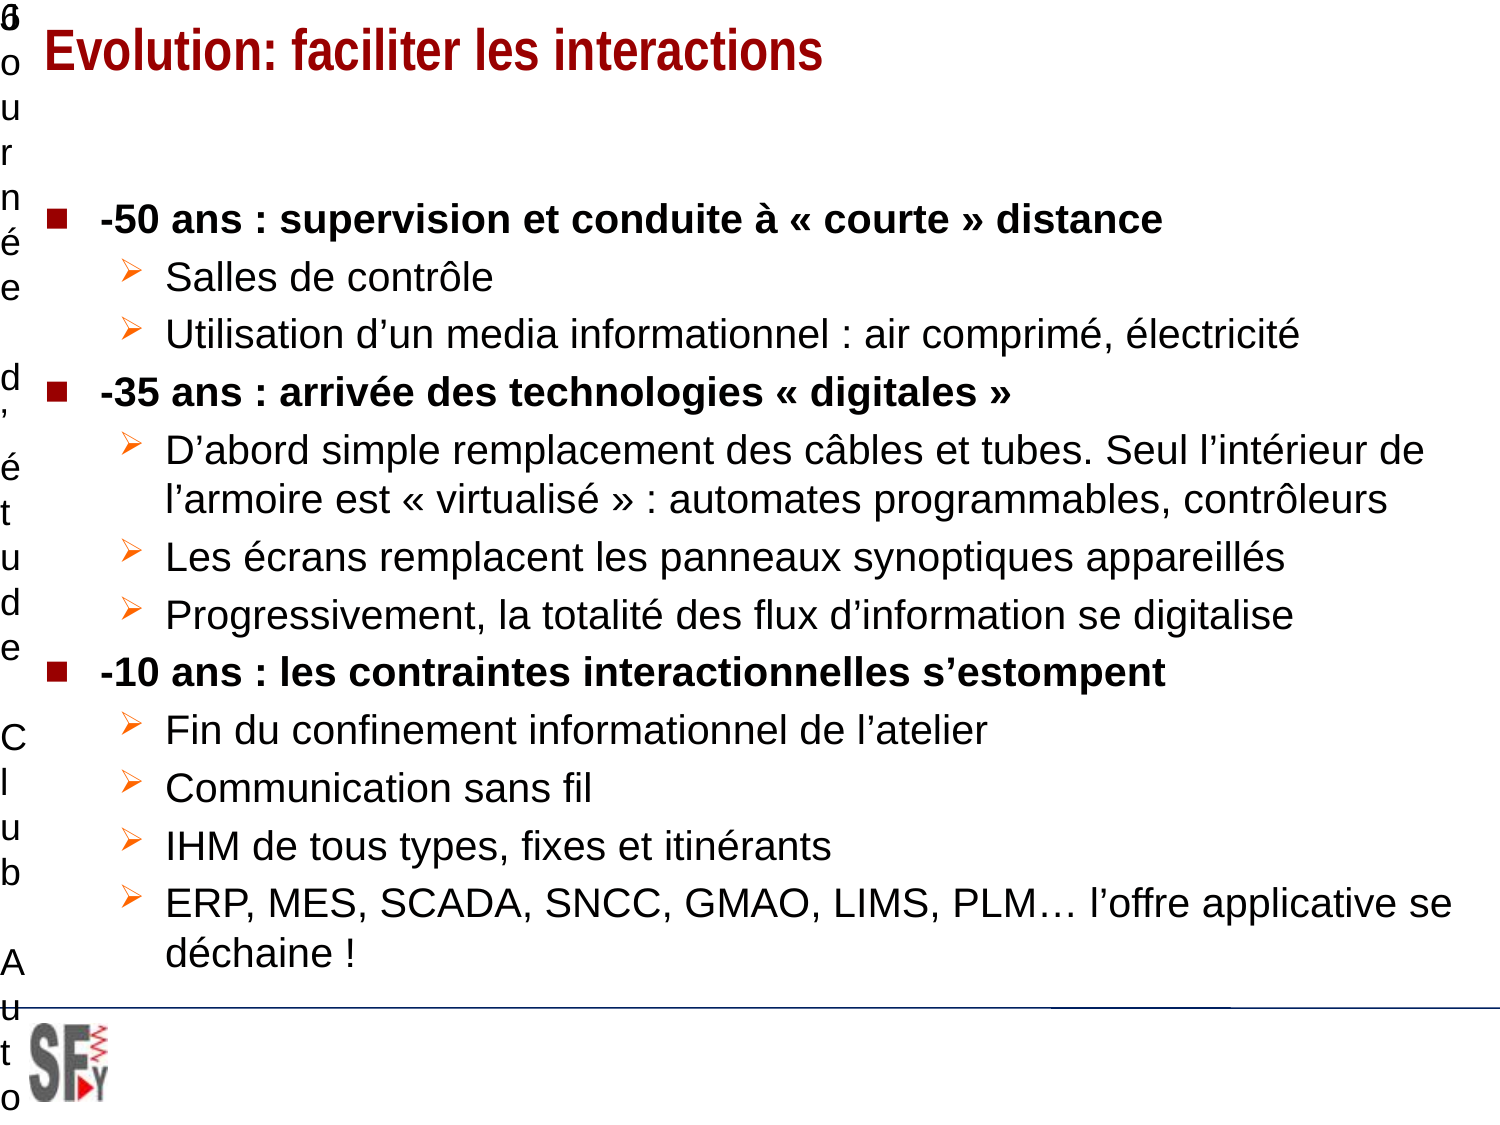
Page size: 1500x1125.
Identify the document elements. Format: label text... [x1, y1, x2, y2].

picture [29, 1023, 108, 1102]
title Evolution: faciliter les interactions [29, 12, 1471, 138]
list -50 ans : supervision et conduite à « courte » distance Salles de contrôle Utilisation d’un media informationnel : air comprimé, électricité -35 ans : arrivée des technologies « digitales » D’abord simple remplacement des câbles et tubes. Seul l’intérieur de l’armoire est « virtualisé » : automates programmables, contrôleurs Les écrans remplacent les panneaux synoptiques appareillés Progressivement, la totalité des flux d’information se digitalise -10 ans : les contraintes interactionnelles s’estompent Fin du confinement informationnel de l’atelier Communication sans fil IHM de tous types, fixes et itinérants ERP, MES, SCADA, SNCC, GMAO, LIMS, PLM… l’offre applicative se déchaine ! [29, 184, 1471, 988]
